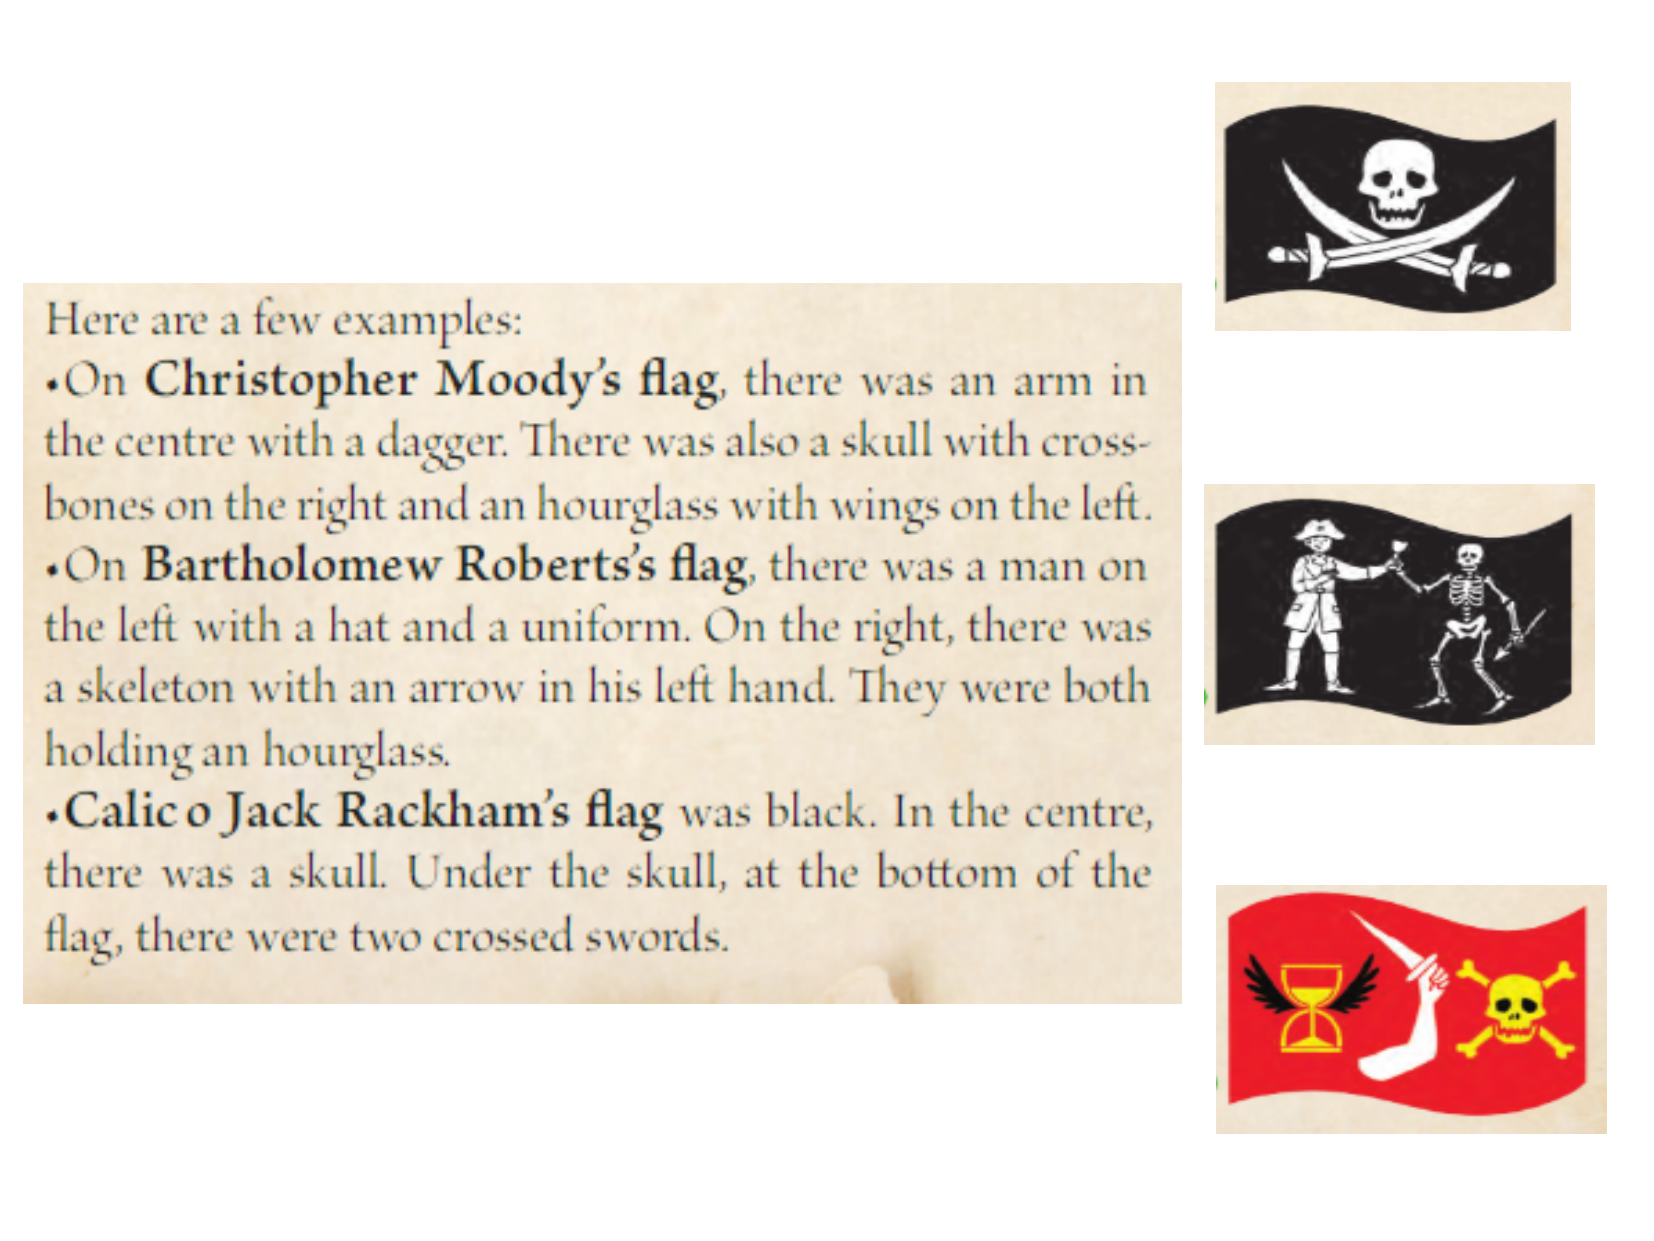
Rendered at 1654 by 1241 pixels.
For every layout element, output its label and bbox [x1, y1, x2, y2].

picture [23, 283, 1182, 1004]
picture [1204, 484, 1595, 745]
picture [1215, 82, 1571, 331]
picture [1216, 885, 1607, 1134]
